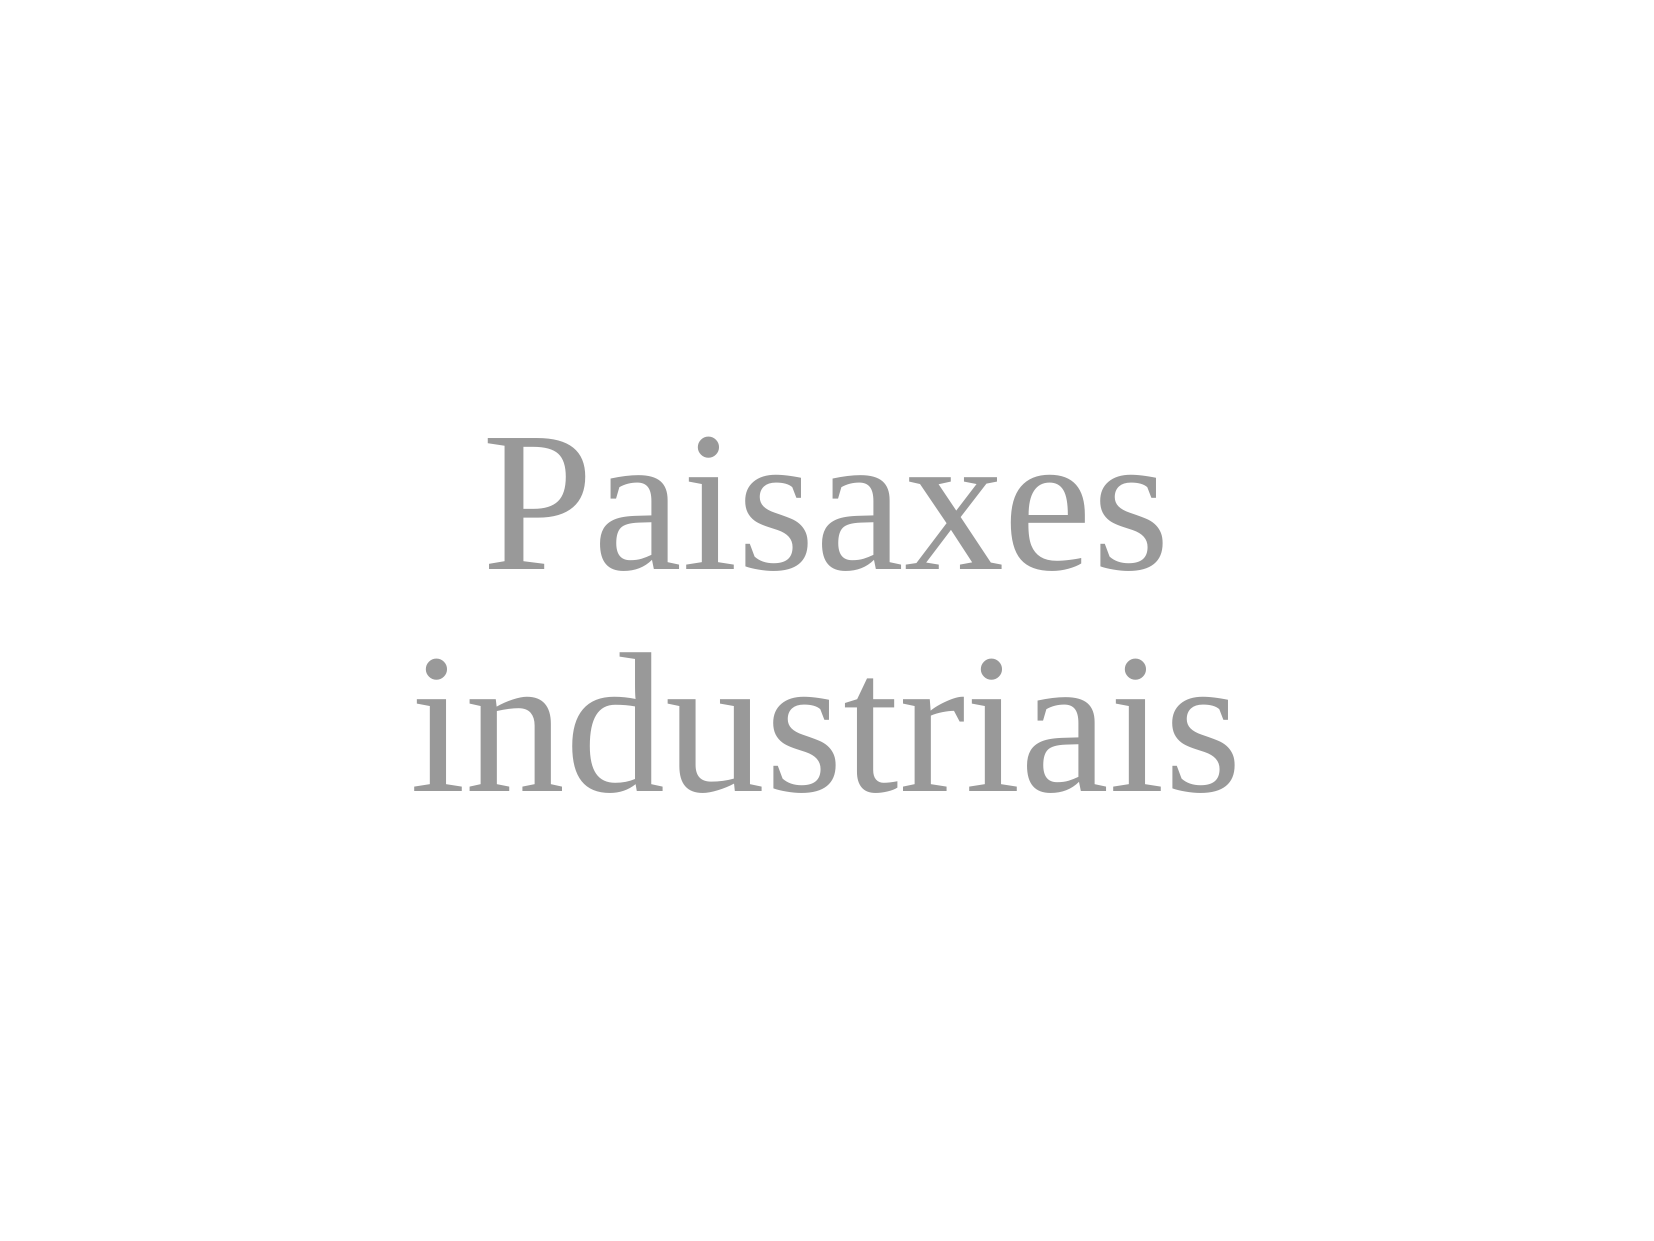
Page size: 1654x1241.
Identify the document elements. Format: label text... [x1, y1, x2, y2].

text_box Paisaxes industriais [59, 383, 1595, 842]
